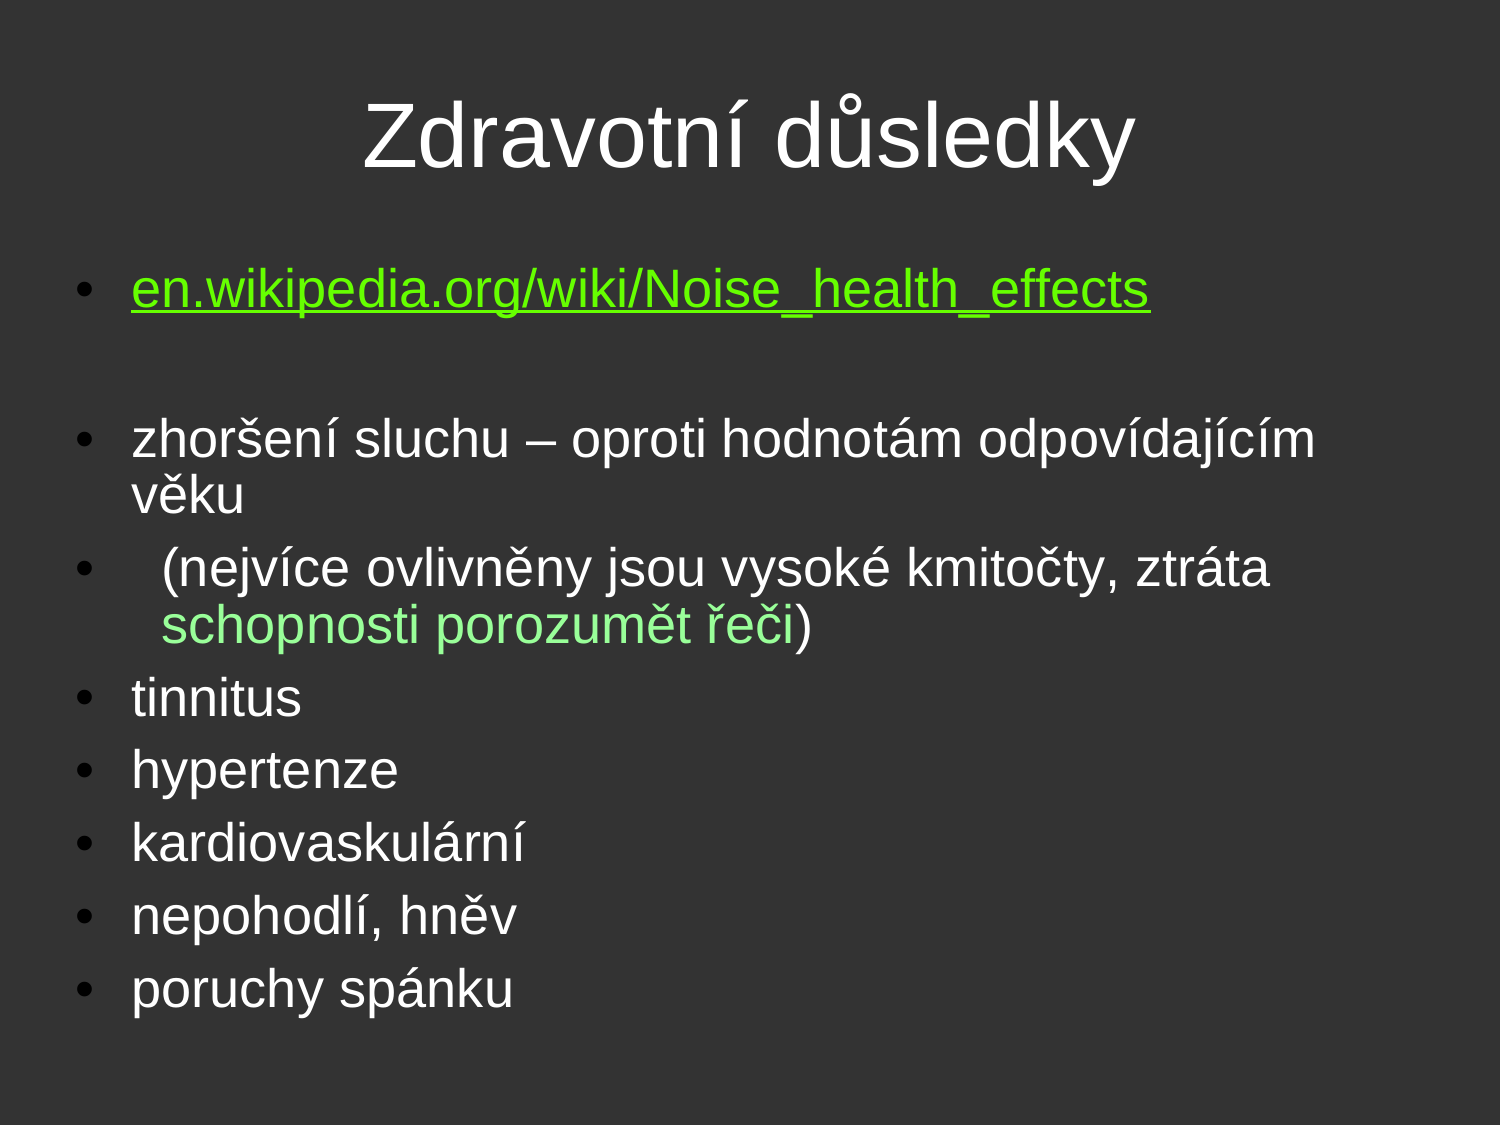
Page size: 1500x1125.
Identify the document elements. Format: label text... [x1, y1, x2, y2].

list en.wikipedia.org/wiki/Noise_health_effects zhoršení sluchu – oproti hodnotám odpovídajícím věku (nejvíce ovlivněny jsou vysoké kmitočty, ztráta schopnosti porozumět řeči) tinnitus hypertenze kardiovaskulární nepohodlí, hněv poruchy spánku [75, 262, 1425, 1101]
title Zdravotní důsledky [75, 21, 1425, 257]
